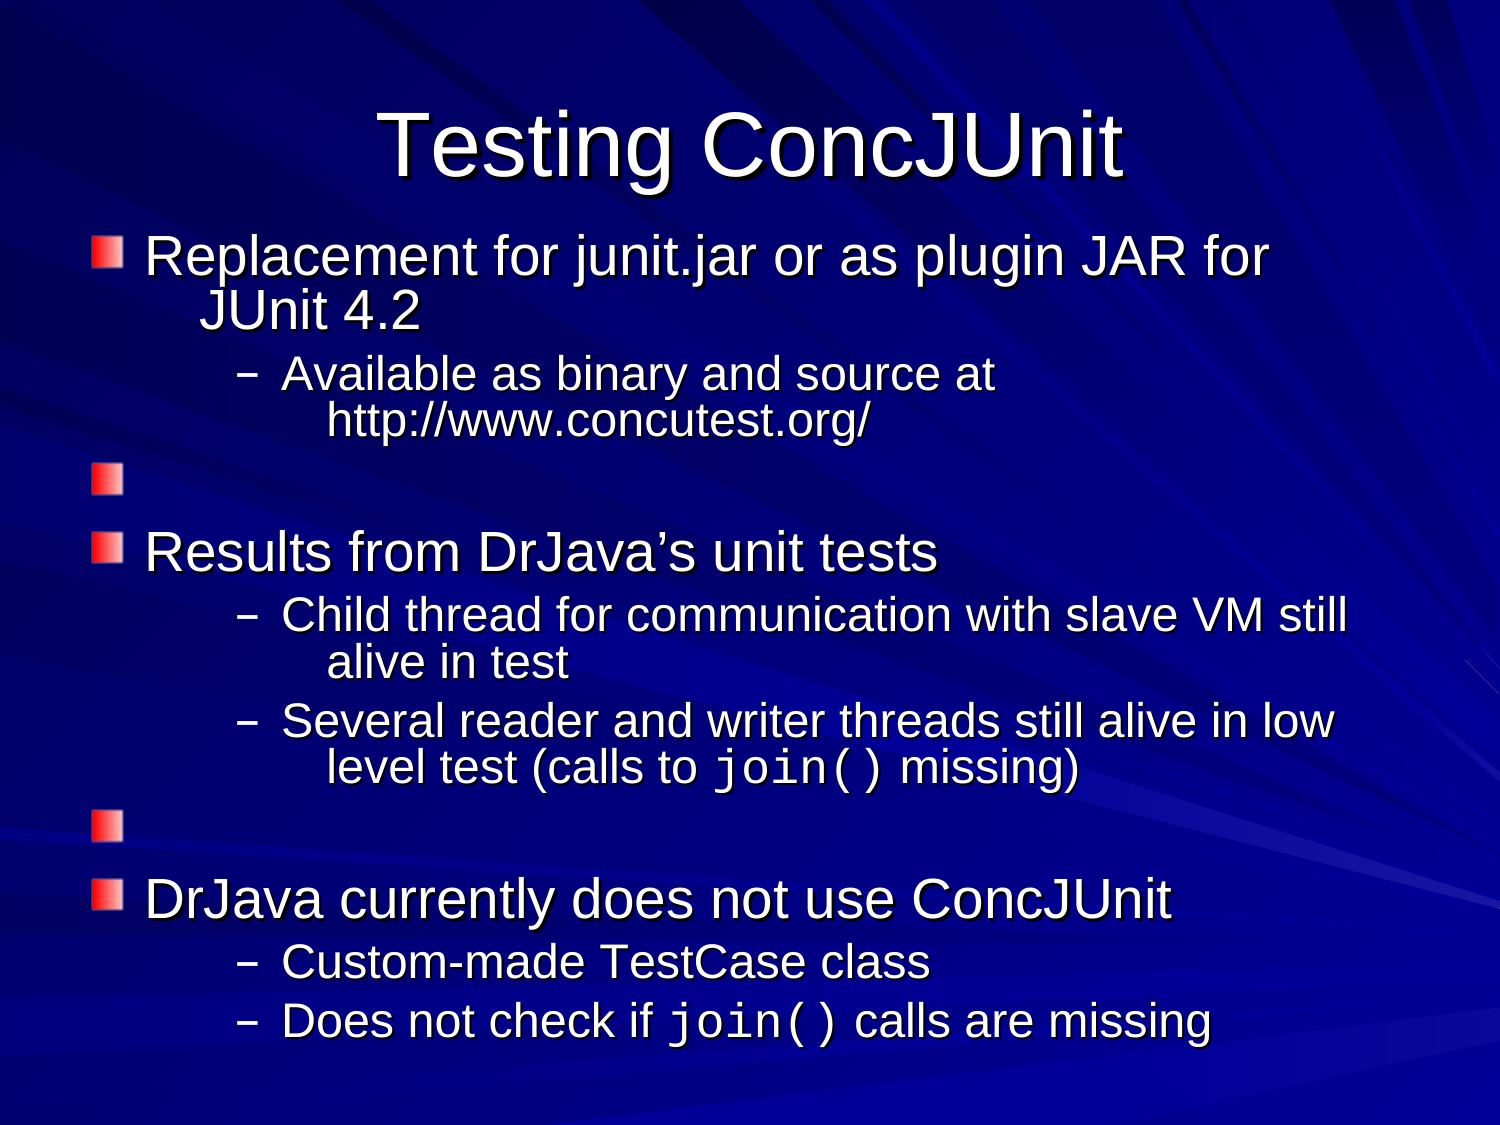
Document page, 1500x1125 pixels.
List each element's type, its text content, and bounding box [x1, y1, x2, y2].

list Replacement for junit.jar or as plugin JAR for JUnit 4.2 Available as binary and source at http://www.concutest.org/ Results from DrJava’s unit tests Child thread for communication with slave VM still alive in test Several reader and writer threads still alive in low level test (calls to join() missing) DrJava currently does not use ConcJUnit Custom-made TestCase class Does not check if join() calls are missing [75, 224, 1426, 1063]
title Testing ConcJUnit [75, 45, 1426, 224]
